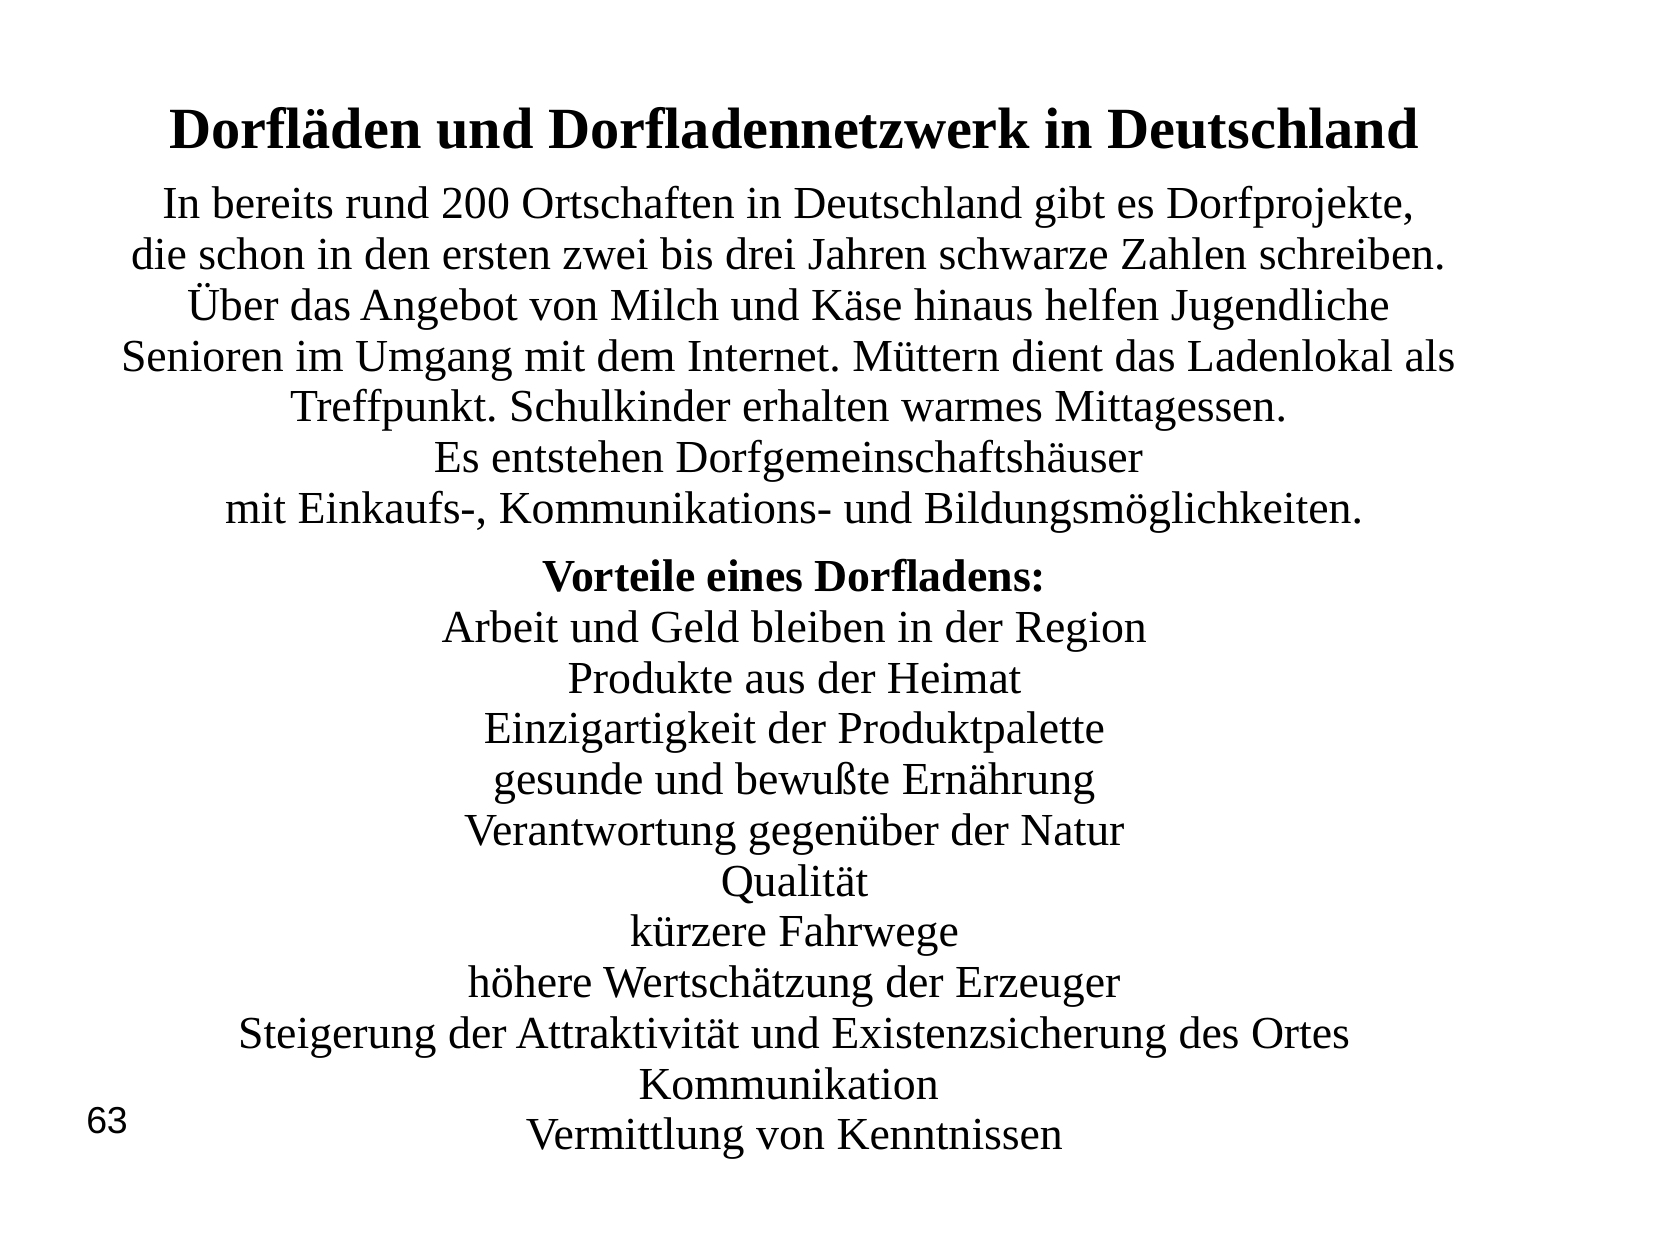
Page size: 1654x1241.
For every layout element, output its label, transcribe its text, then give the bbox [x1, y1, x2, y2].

text_box Dorfläden und Dorfladennetzwerk in Deutschland In bereits rund 200 Ortschaften in Deutschland gibt es Dorfprojekte, die schon in den ersten zwei bis drei Jahren schwarze Zahlen schreiben. Über das Angebot von Milch und Käse hinaus helfen Jugendliche Senioren im Umgang mit dem Internet. Müttern dient das Ladenlokal als Treffpunkt. Schulkinder erhalten warmes Mittagessen. Es entstehen Dorfgemeinschaftshäuser mit Einkaufs-, Kommunikations- und Bildungsmöglichkeiten. Vorteile eines Dorfladens: Arbeit und Geld bleiben in der Region Produkte aus der Heimat Einzigartigkeit der Produktpalette gesunde und bewußte Ernährung Verantwortung gegenüber der Natur Qualität kürzere Fahrwege höhere Wertschätzung der Erzeuger Steigerung der Attraktivität und Existenzsicherung des Ortes Kommunikation Vermittlung von Kenntnissen [106, 88, 1571, 1168]
text_box <Nummer> [71, 1092, 289, 1163]
